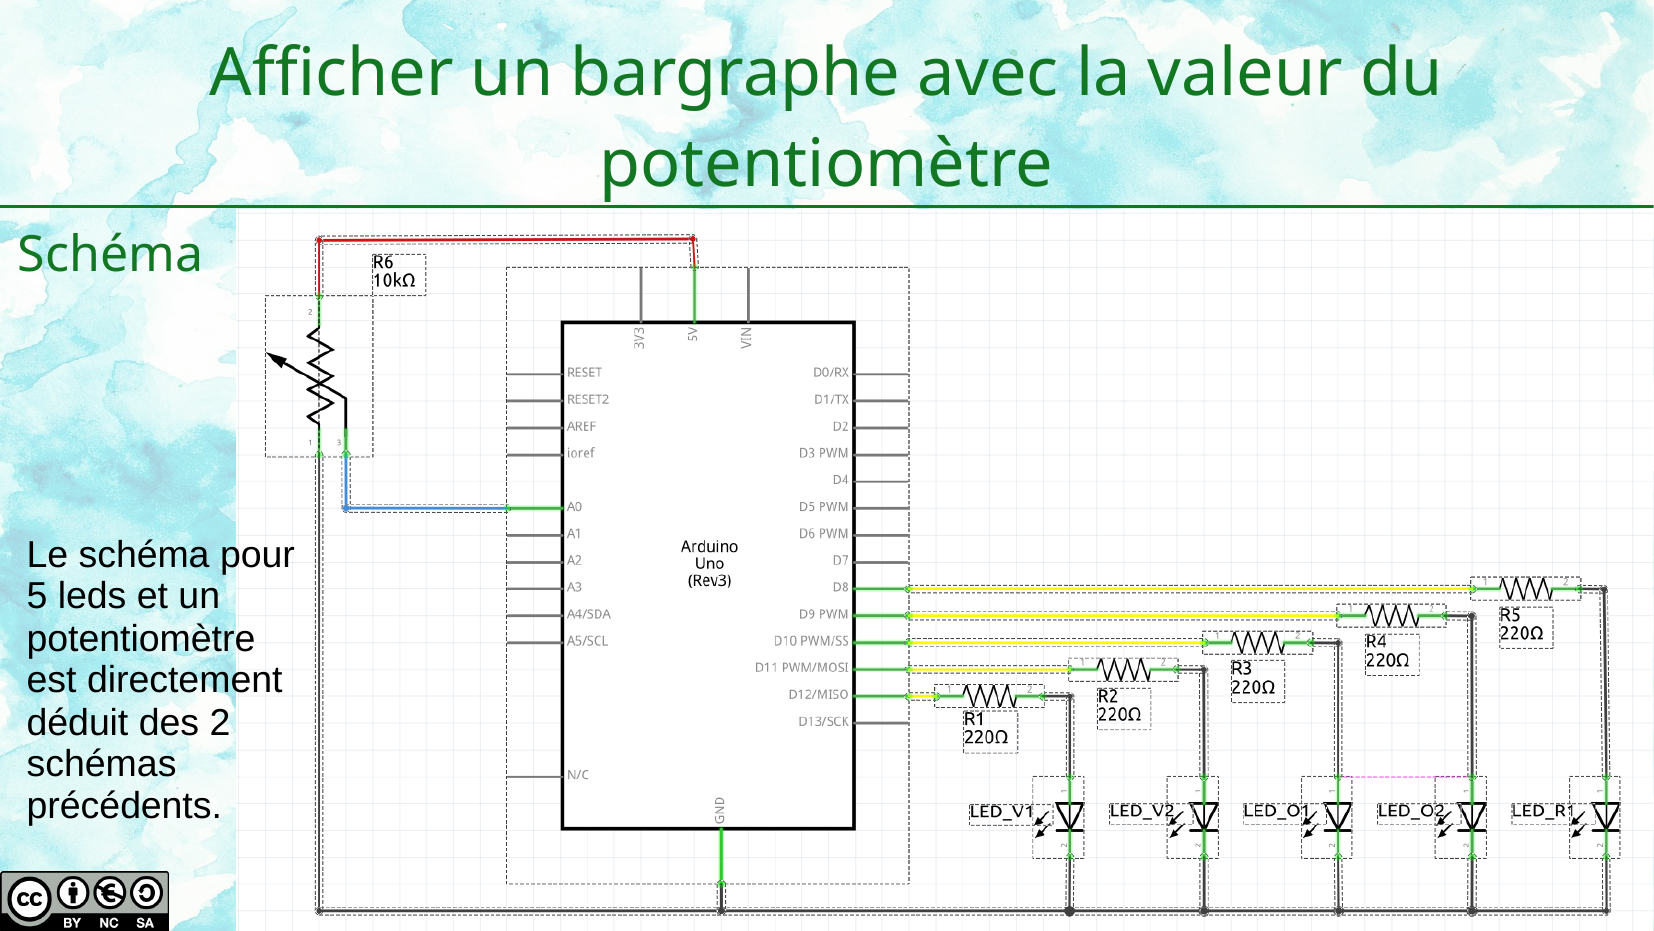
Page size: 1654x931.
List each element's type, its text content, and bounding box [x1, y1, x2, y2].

title Afficher un bargraphe avec la valeur du potentiomètre [82, 23, 1571, 206]
picture [236, 209, 1654, 931]
list Schéma [17, 217, 236, 296]
picture [0, 871, 169, 931]
text_box Le schéma pour 5 leds et un potentiomètre est directement déduit des 2 schémas précédents. [11, 525, 325, 835]
